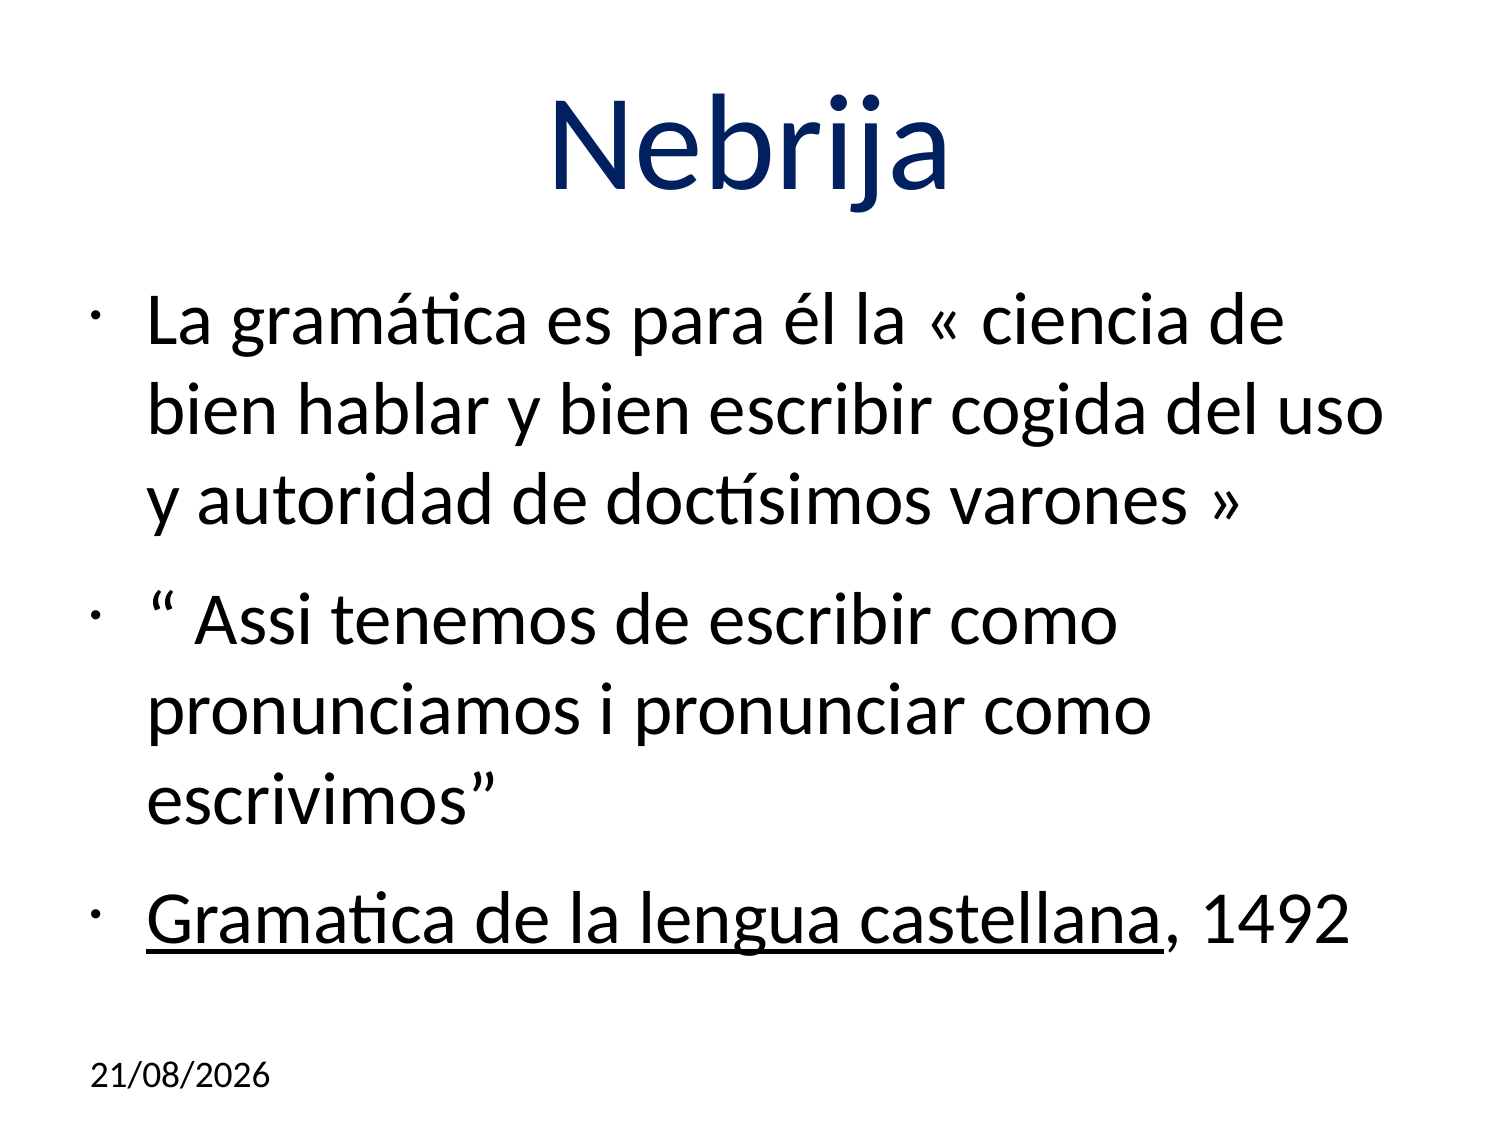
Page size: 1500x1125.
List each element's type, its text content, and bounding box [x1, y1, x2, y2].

list La gramática es para él la « ciencia de bien hablar y bien escribir cogida del uso y autoridad de doctísimos varones » “ Assi tenemos de escribir como pronunciamos i pronunciar como escrivimos” Gramatica de la lengua castellana, 1492 [75, 262, 1425, 1005]
title Nebrija [75, 45, 1425, 233]
